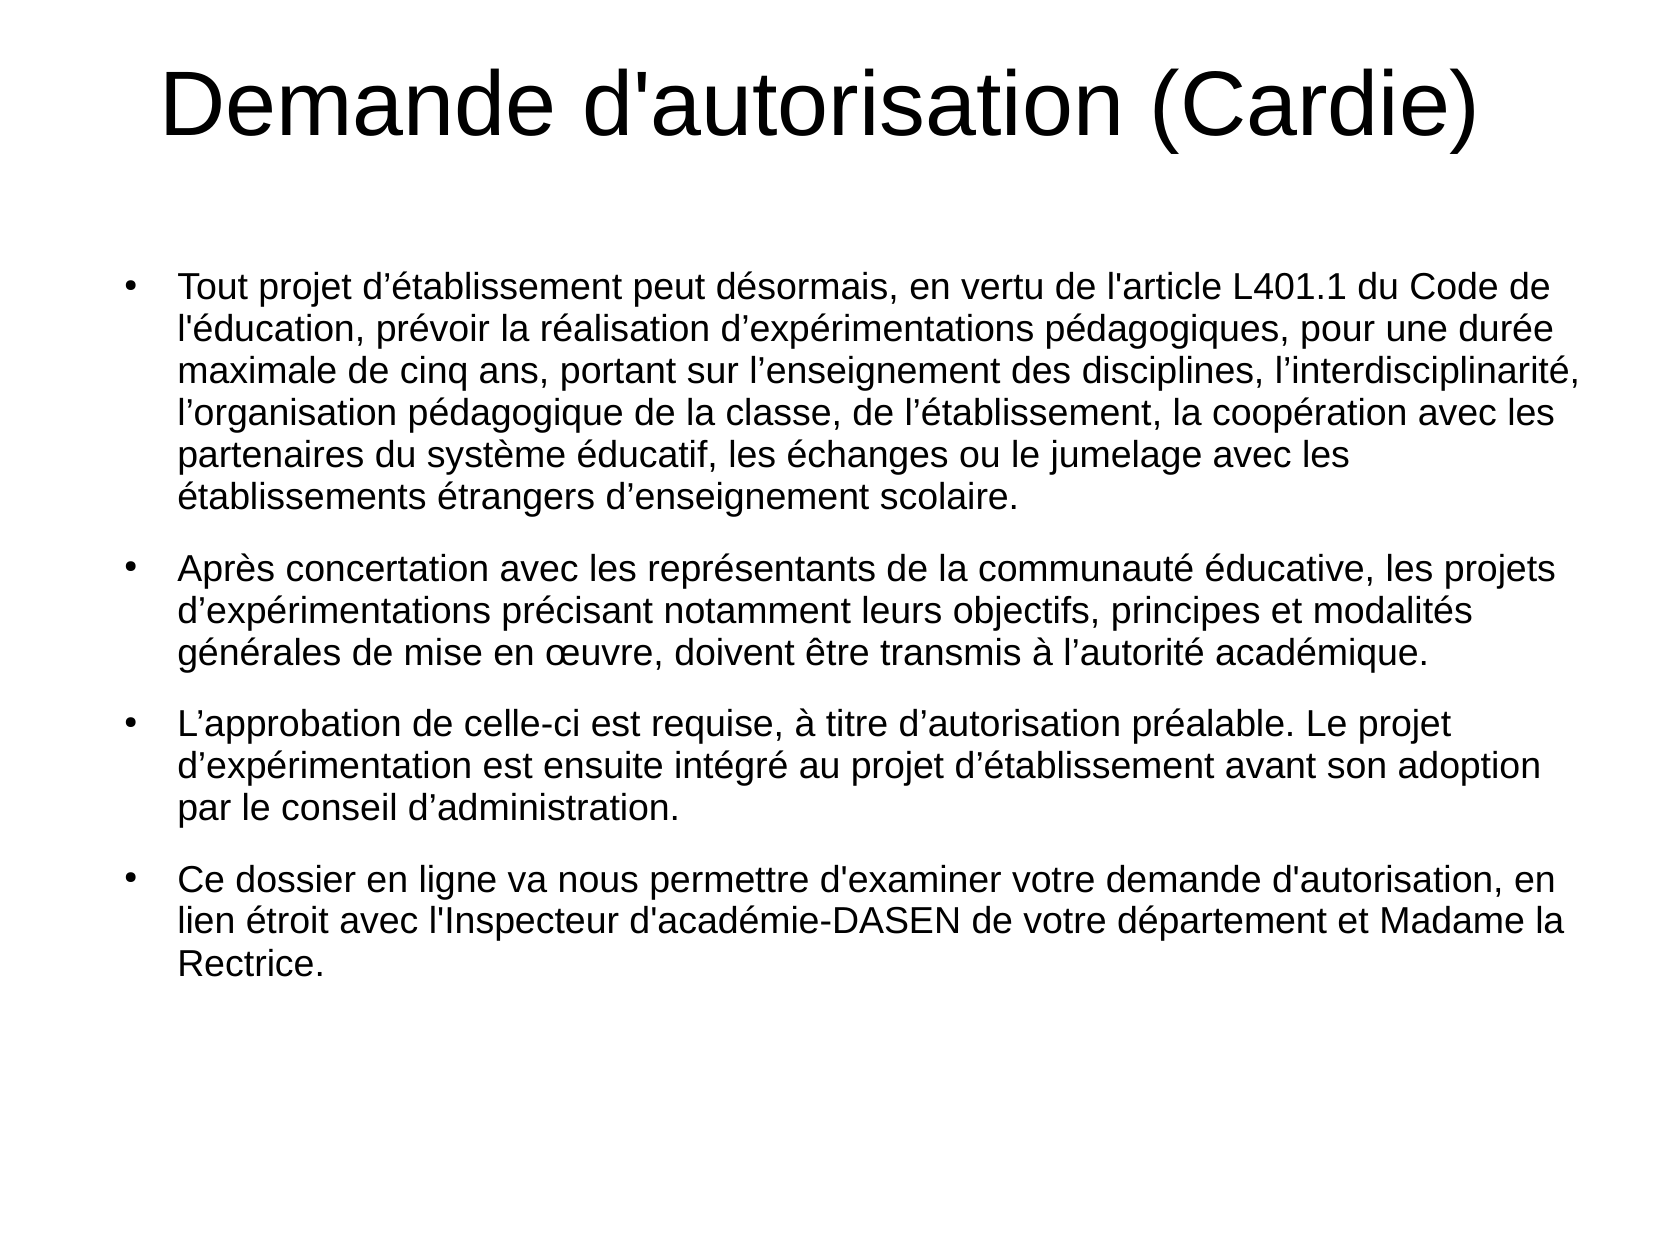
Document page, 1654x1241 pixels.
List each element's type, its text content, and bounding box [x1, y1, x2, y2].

title Demande d'autorisation (Cardie) [76, 0, 1565, 208]
list Tout projet d’établissement peut désormais, en vertu de l'article L401.1 du Code de l'éducation, prévoir la réalisation d’expérimentations pédagogiques, pour une durée maximale de cinq ans, portant sur l’enseignement des disciplines, l’interdisciplinarité, l’organisation pédagogique de la classe, de l’établissement, la coopération avec les partenaires du système éducatif, les échanges ou le jumelage avec les établissements étrangers d’enseignement scolaire. Après concertation avec les représentants de la communauté éducative, les projets d’expérimentations précisant notamment leurs objectifs, principes et modalités générales de mise en œuvre, doivent être transmis à l’autorité académique. L’approbation de celle-ci est requise, à titre d’autorisation préalable. Le projet d’expérimentation est ensuite intégré au projet d’établissement avant son adoption par le conseil d’administration. Ce dossier en ligne va nous permettre d'examiner votre demande d'autorisation, en lien étroit avec l'Inspecteur d'académie-DASEN de votre département et Madame la Rectrice. [106, 265, 1595, 1085]
